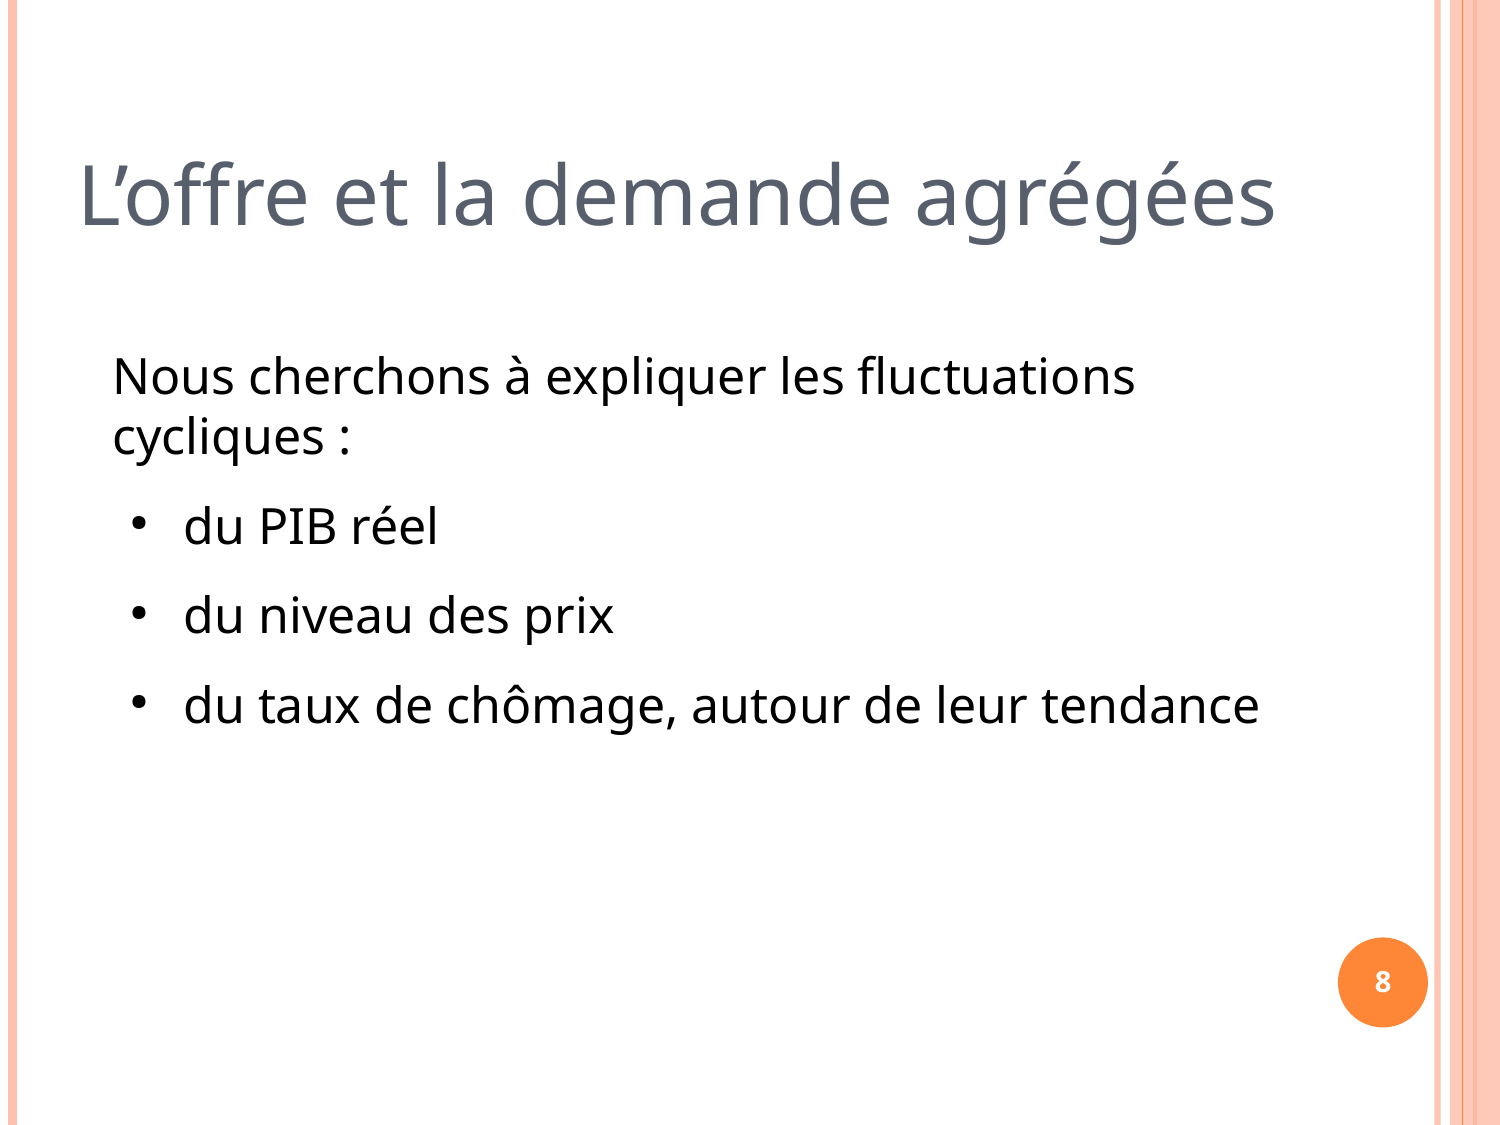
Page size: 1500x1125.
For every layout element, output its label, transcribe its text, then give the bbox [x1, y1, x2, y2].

slide_number <numéro> [1333, 940, 1434, 1027]
list Nous cherchons à expliquer les fluctuations cycliques : du PIB réel du niveau des prix du taux de chômage, autour de leur tendance [112, 344, 1388, 1083]
title L’offre et la demande agrégées [62, 37, 1450, 250]
